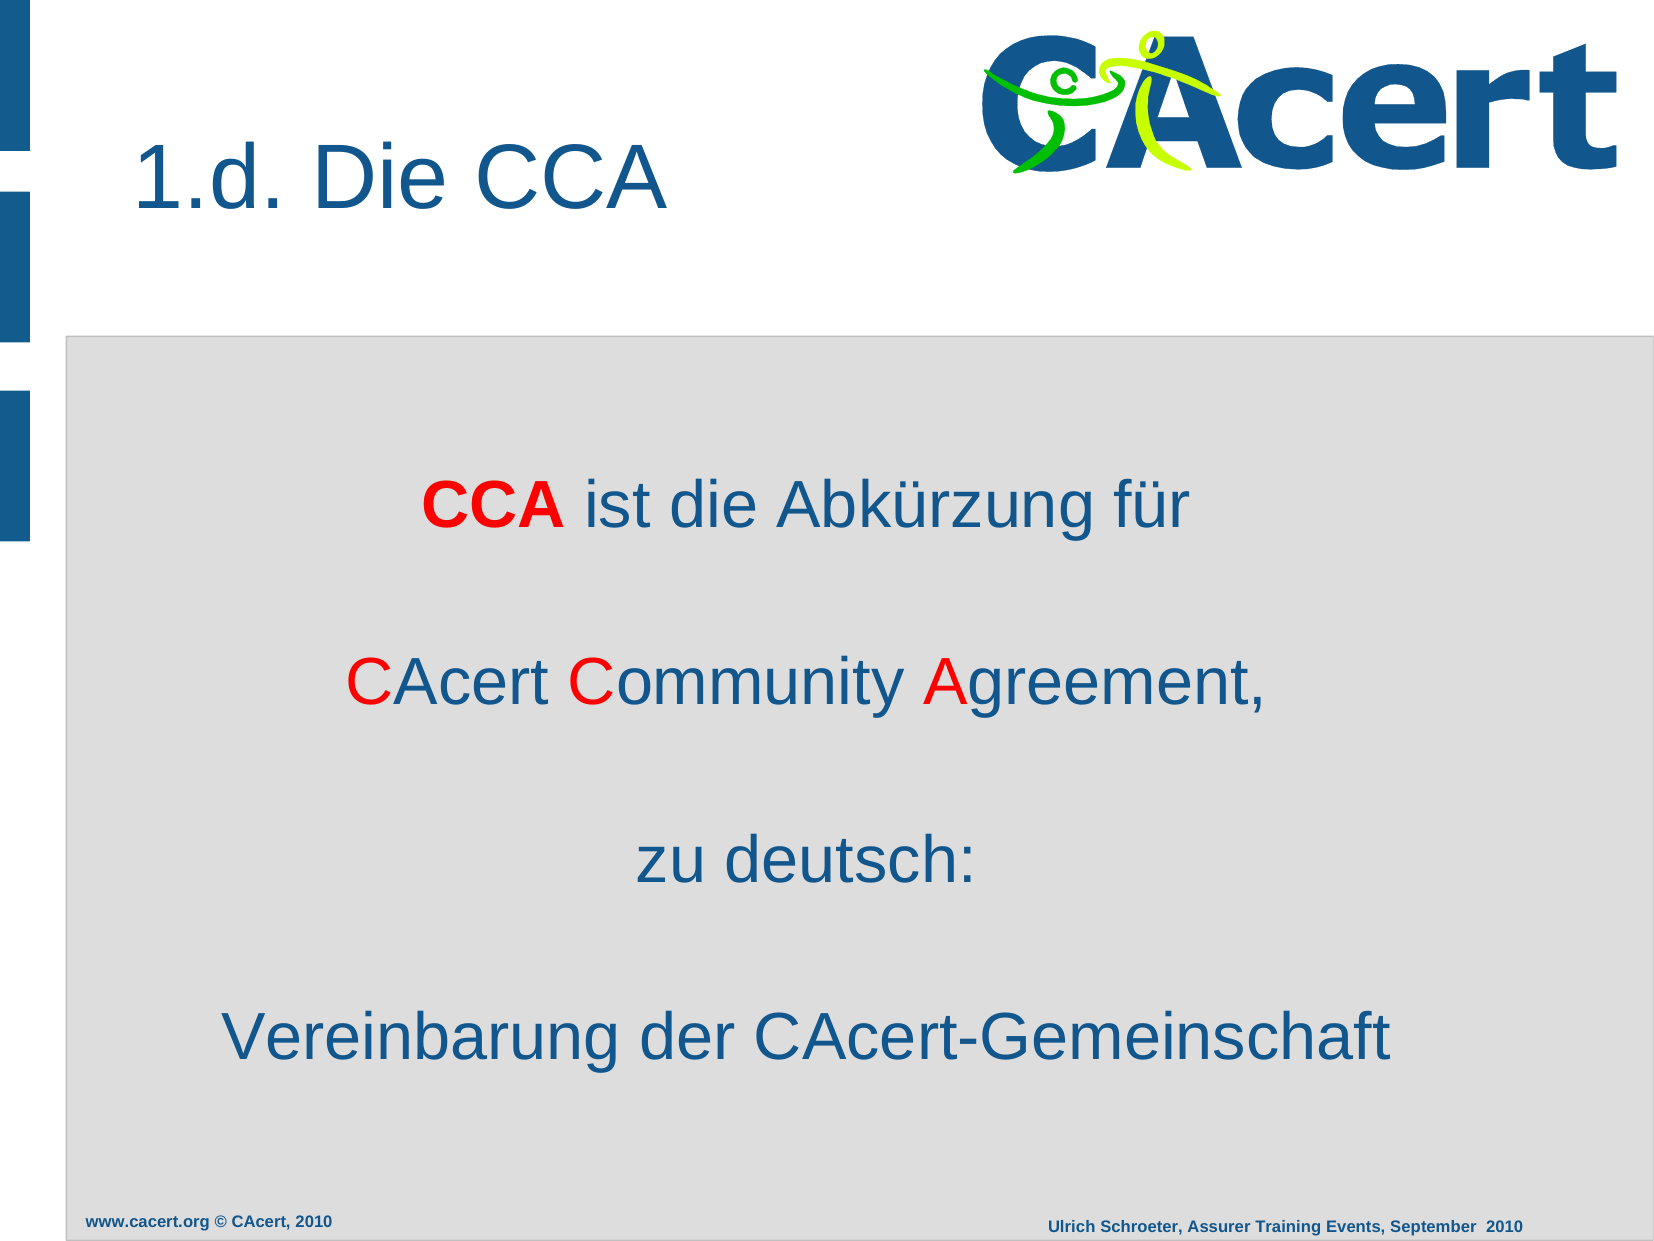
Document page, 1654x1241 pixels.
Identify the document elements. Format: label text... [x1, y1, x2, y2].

text_box 1.d. Die CCA [118, 118, 684, 236]
text_box CCA ist die Abkürzung für CAcert Community Agreement, zu deutsch: Vereinbarung der CAcert-Gemeinschaft [206, 445, 1407, 1082]
